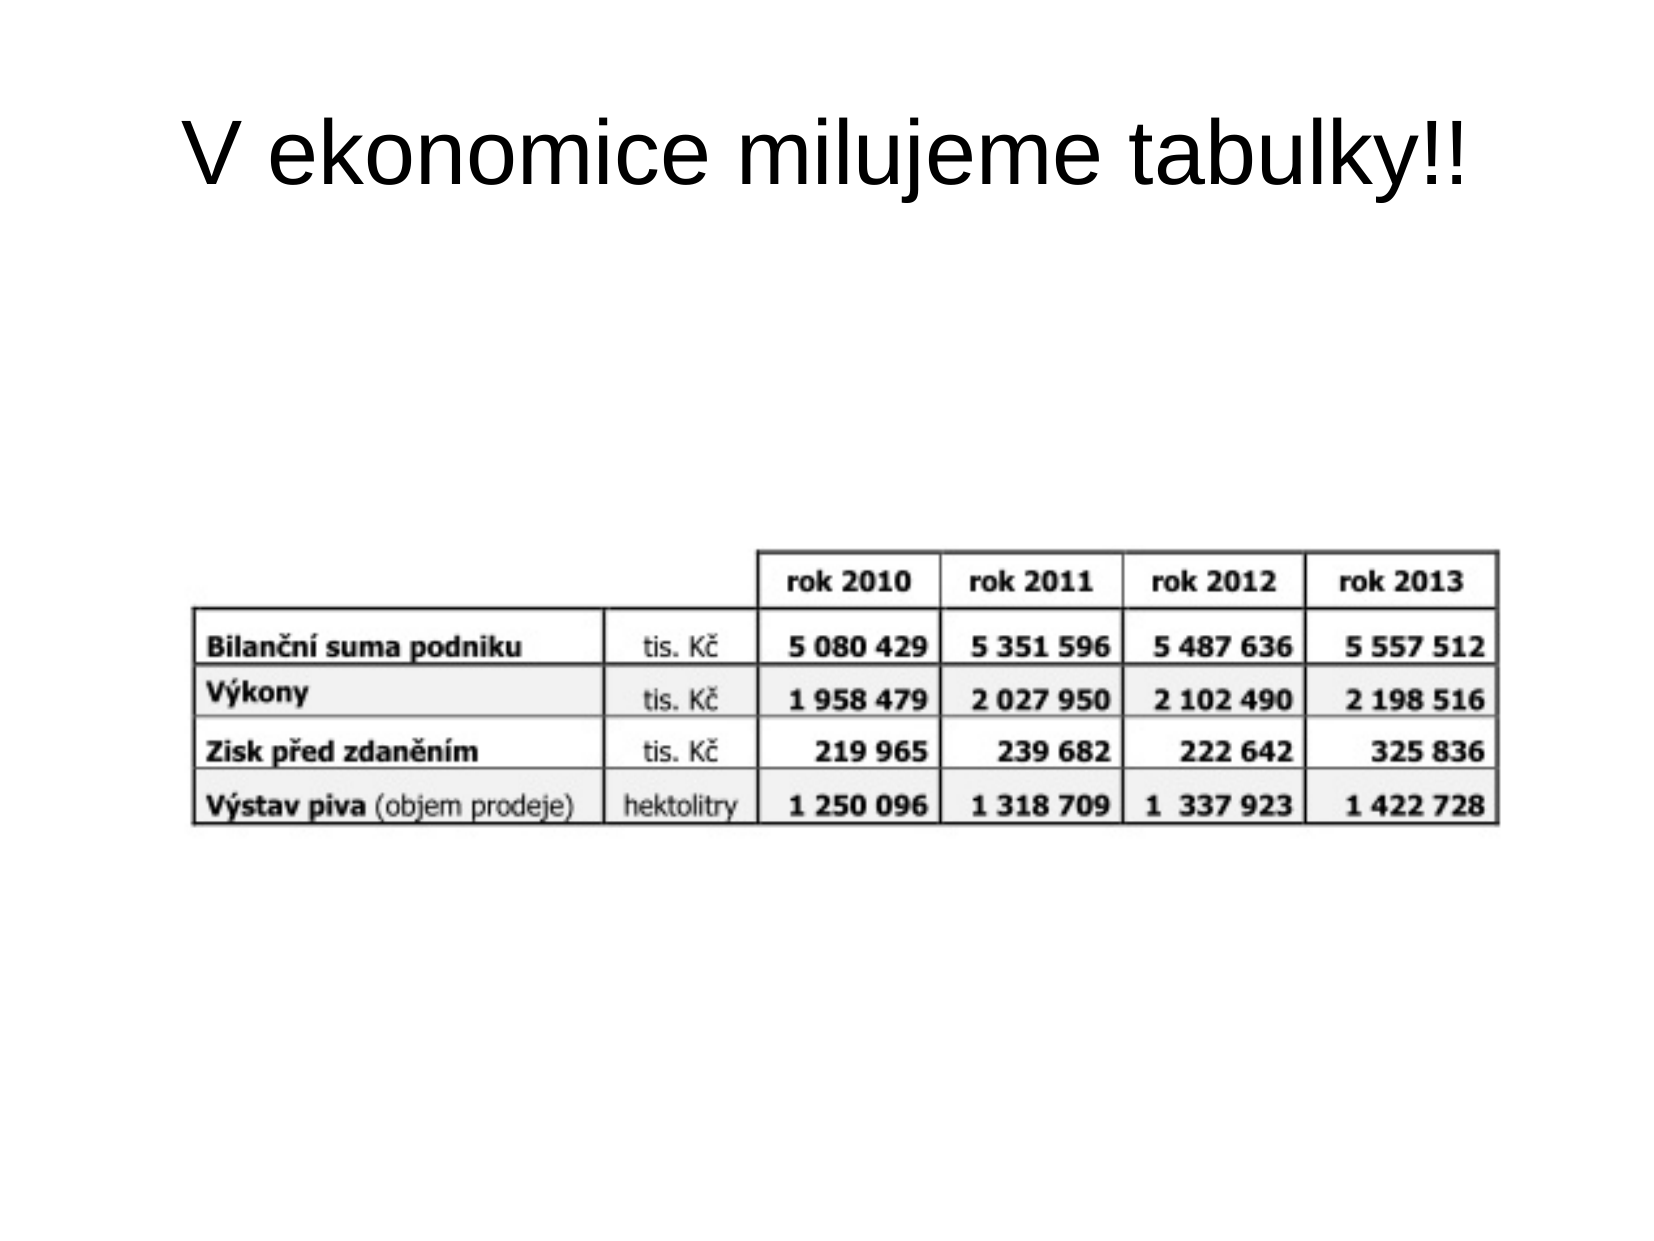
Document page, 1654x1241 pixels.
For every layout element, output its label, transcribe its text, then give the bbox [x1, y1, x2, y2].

title V ekonomice milujeme tabulky!! [82, 49, 1571, 257]
picture [82, 545, 1571, 854]
